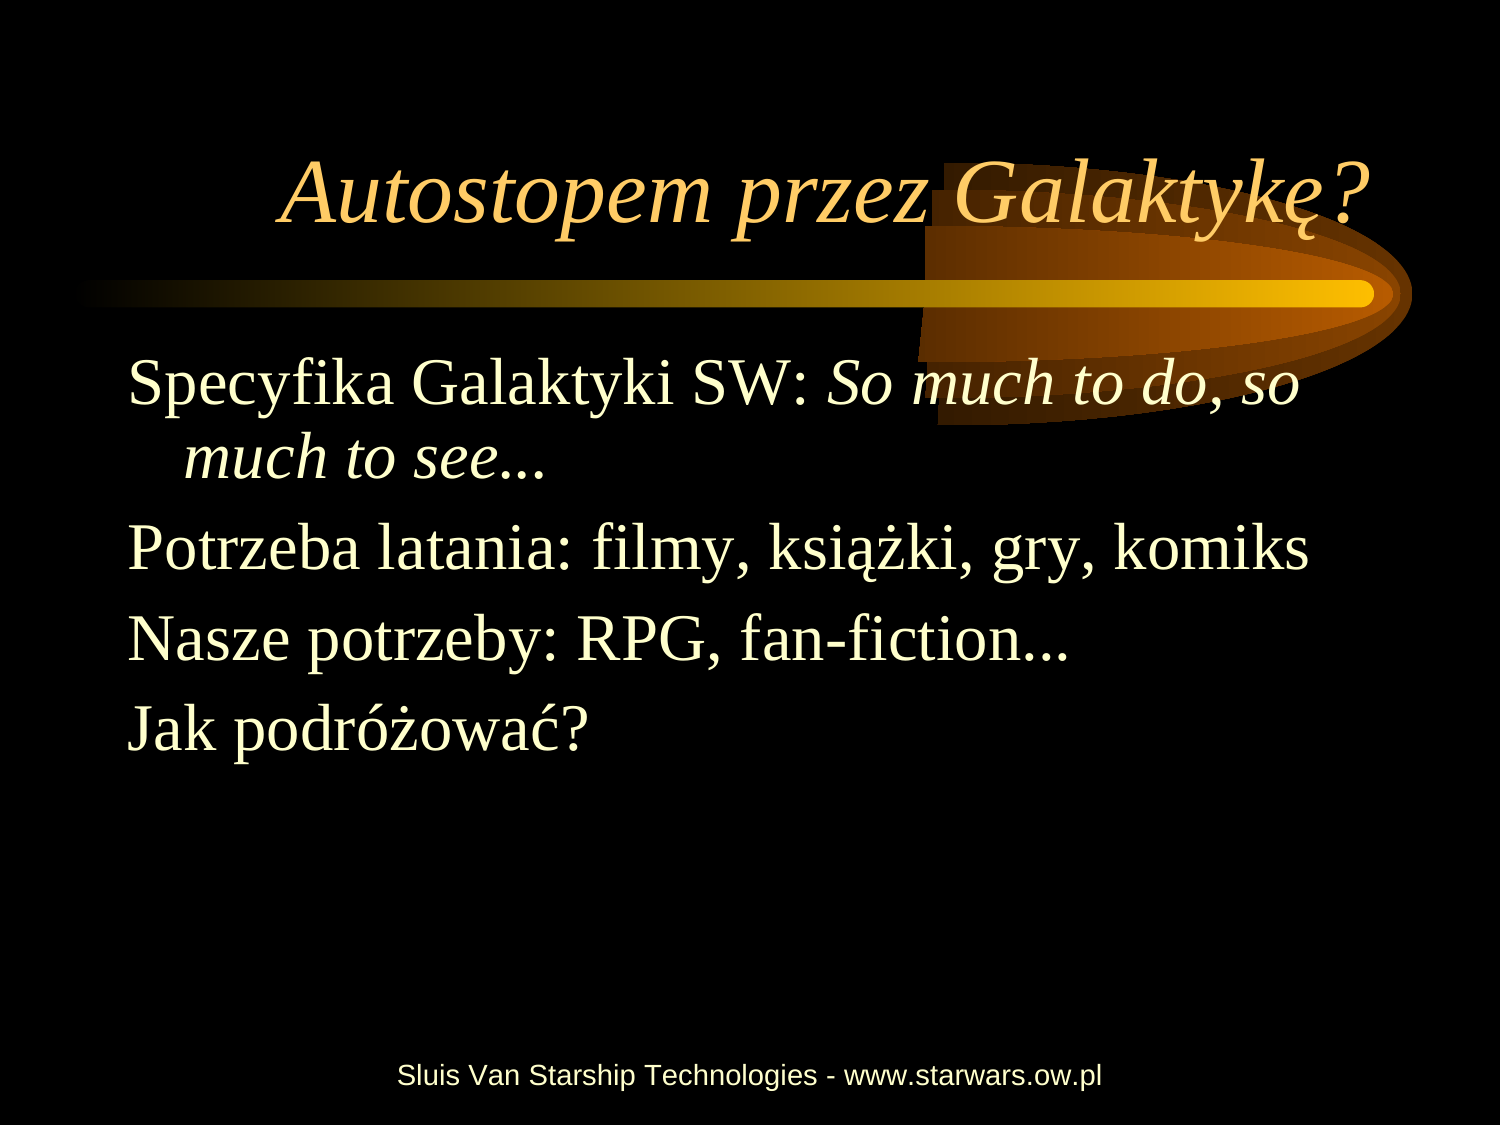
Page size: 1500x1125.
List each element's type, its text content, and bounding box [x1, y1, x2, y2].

list Specyfika Galaktyki SW: So much to do, so much to see... Potrzeba latania: filmy, książki, gry, komiks Nasze potrzeby: RPG, fan-fiction... Jak podróżować? [112, 337, 1388, 1013]
title Autostopem przez Galaktykę? [112, 62, 1388, 250]
